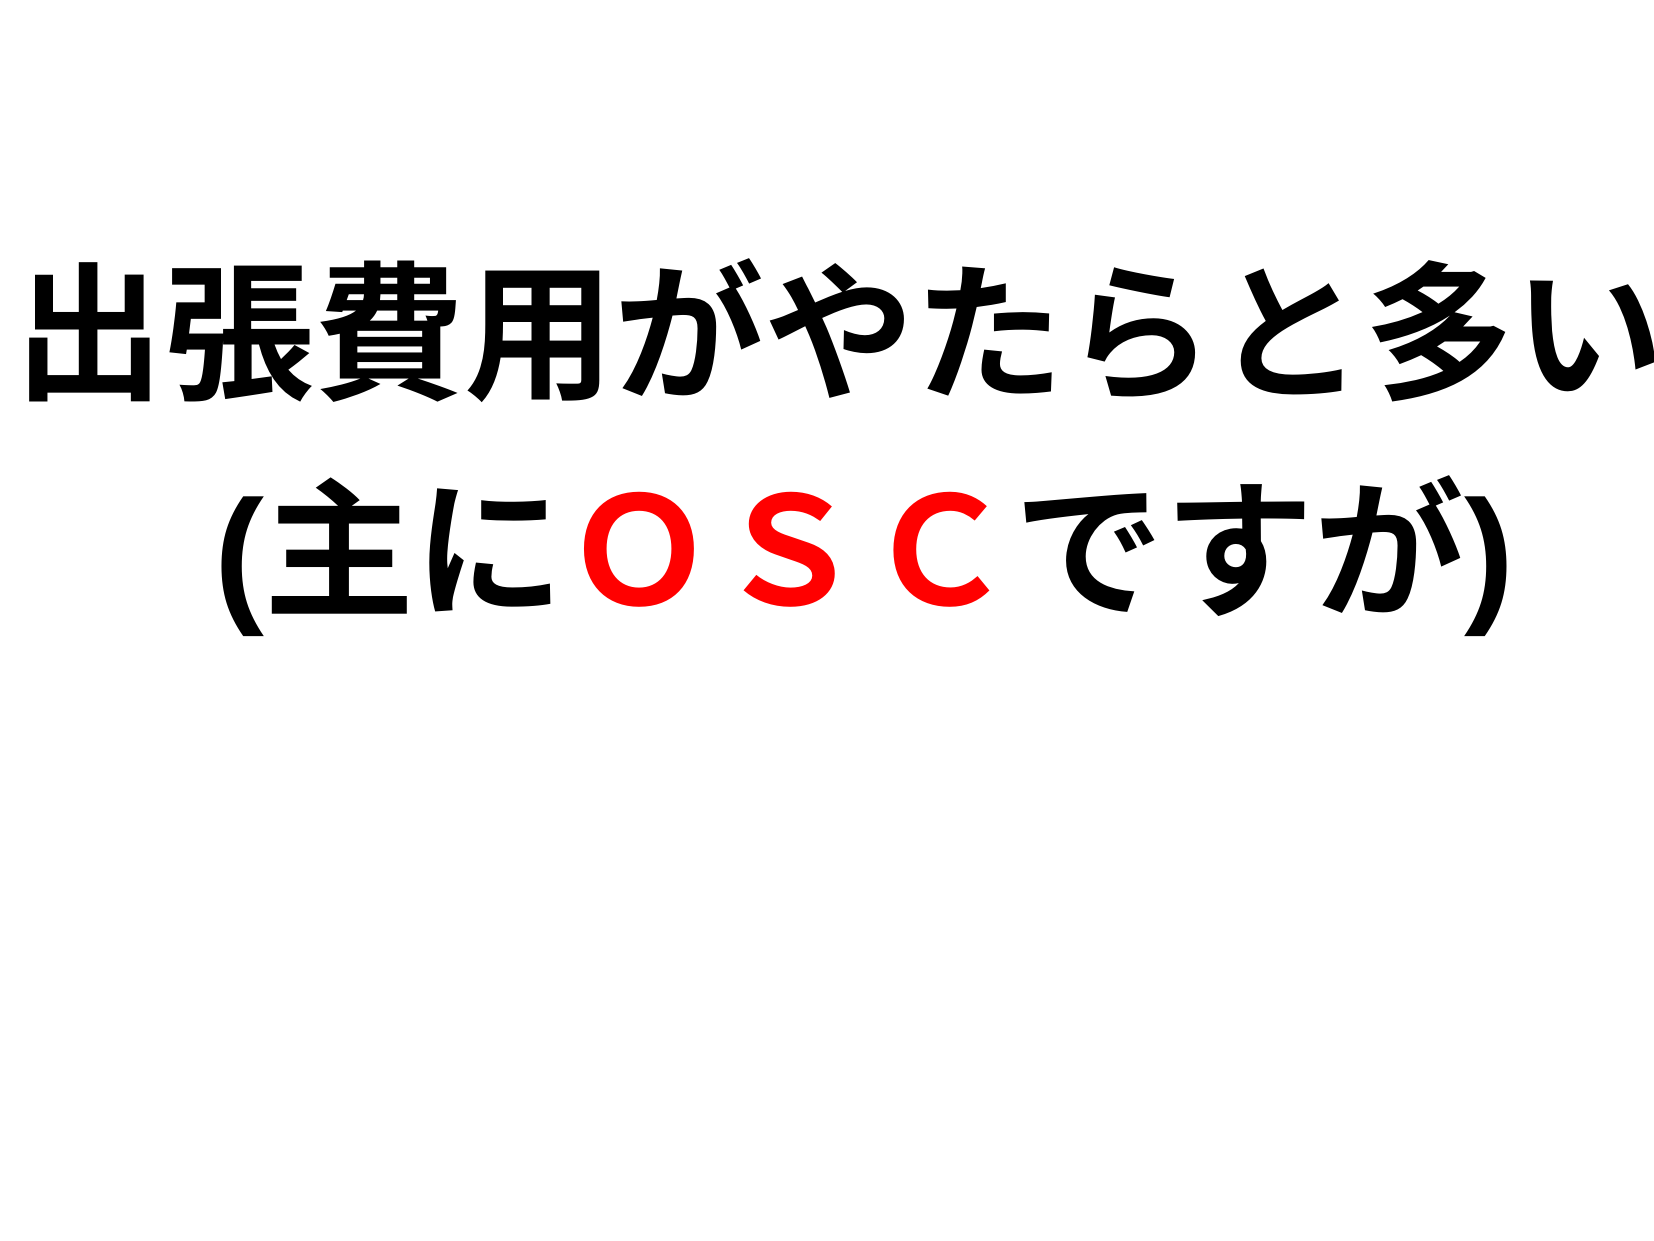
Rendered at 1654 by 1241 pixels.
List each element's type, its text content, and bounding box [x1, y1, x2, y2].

text_box 出張費用がやたらと多い! (主にＯＳＣですが) [0, 206, 1648, 562]
